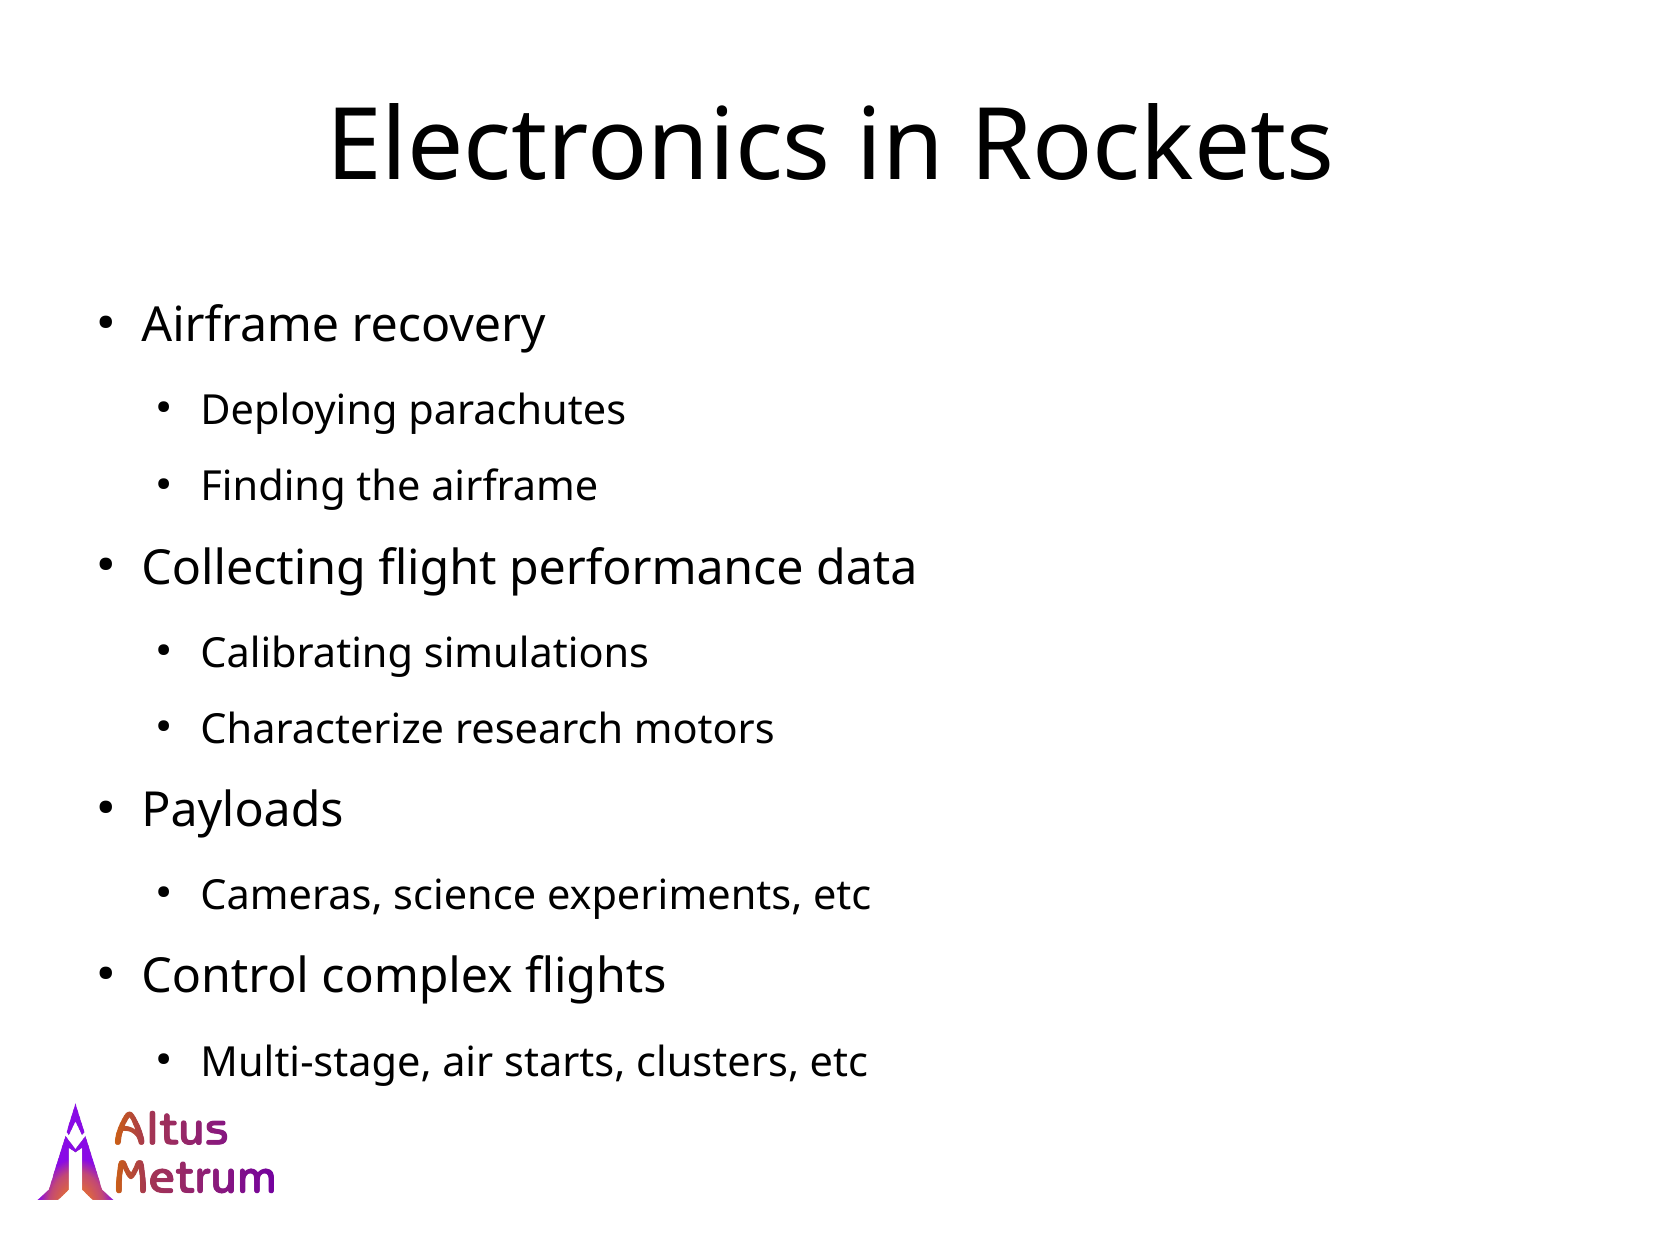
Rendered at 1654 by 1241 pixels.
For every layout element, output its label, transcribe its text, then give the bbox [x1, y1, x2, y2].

list Airframe recovery Deploying parachutes Finding the airframe Collecting flight performance data Calibrating simulations Characterize research motors Payloads Cameras, science experiments, etc Control complex flights Multi-stage, air starts, clusters, etc [82, 290, 1571, 1094]
picture [37, 1103, 274, 1200]
title Electronics in Rockets [86, 55, 1576, 226]
